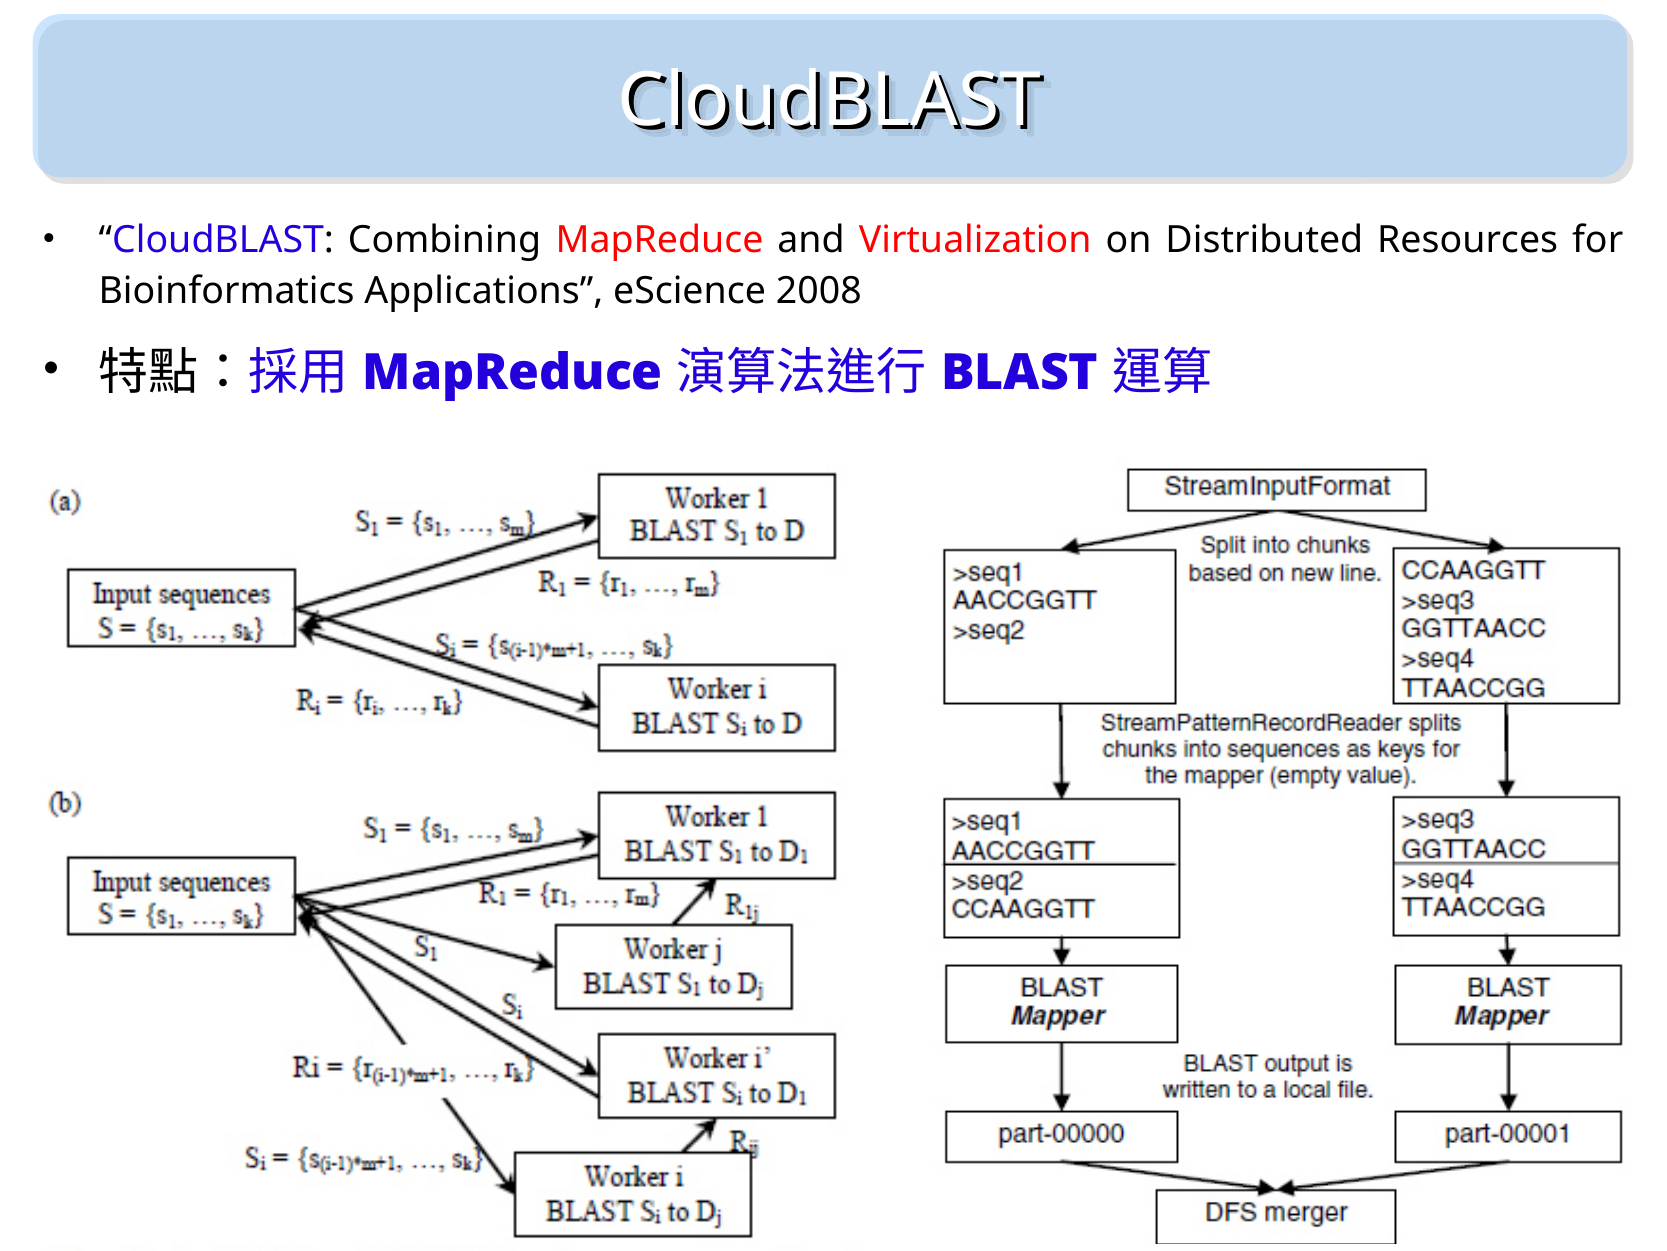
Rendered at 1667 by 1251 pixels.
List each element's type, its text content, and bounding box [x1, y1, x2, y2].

list “CloudBLAST: Combining MapReduce and Virtualization on Distributed Resources for Bioinformatics Applications”, eScience 2008 特點：採用MapReduce演算法進行BLAST運算 [42, 212, 1625, 447]
picture [11, 441, 1649, 1251]
text_box CloudBLAST [32, 14, 1628, 178]
